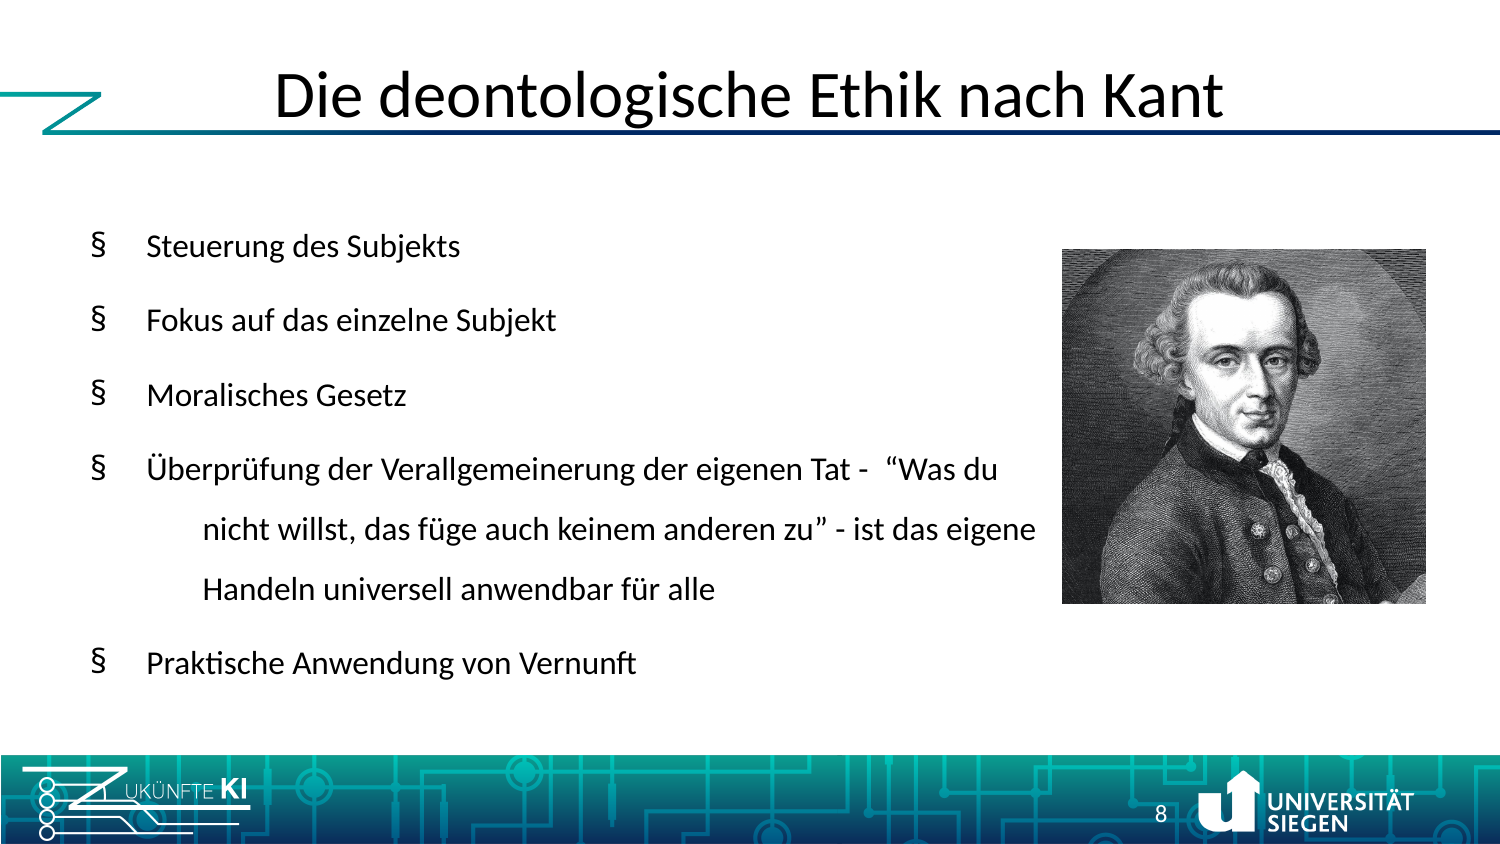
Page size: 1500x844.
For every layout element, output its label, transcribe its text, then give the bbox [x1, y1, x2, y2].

title Die deontologische Ethik nach Kant [75, 20, 1426, 161]
list Steuerung des Subjekts Fokus auf das einzelne Subjekt Moralisches Gesetz Überprüfung der Verallgemeinerung der eigenen Tat - “Was du nicht willst, das füge auch keinem anderen zu” - ist das eigene Handeln universell anwendbar für alle Praktische Anwendung von Vernunft [75, 196, 1063, 754]
text_box [1139, 790, 1490, 836]
picture [1062, 249, 1426, 604]
